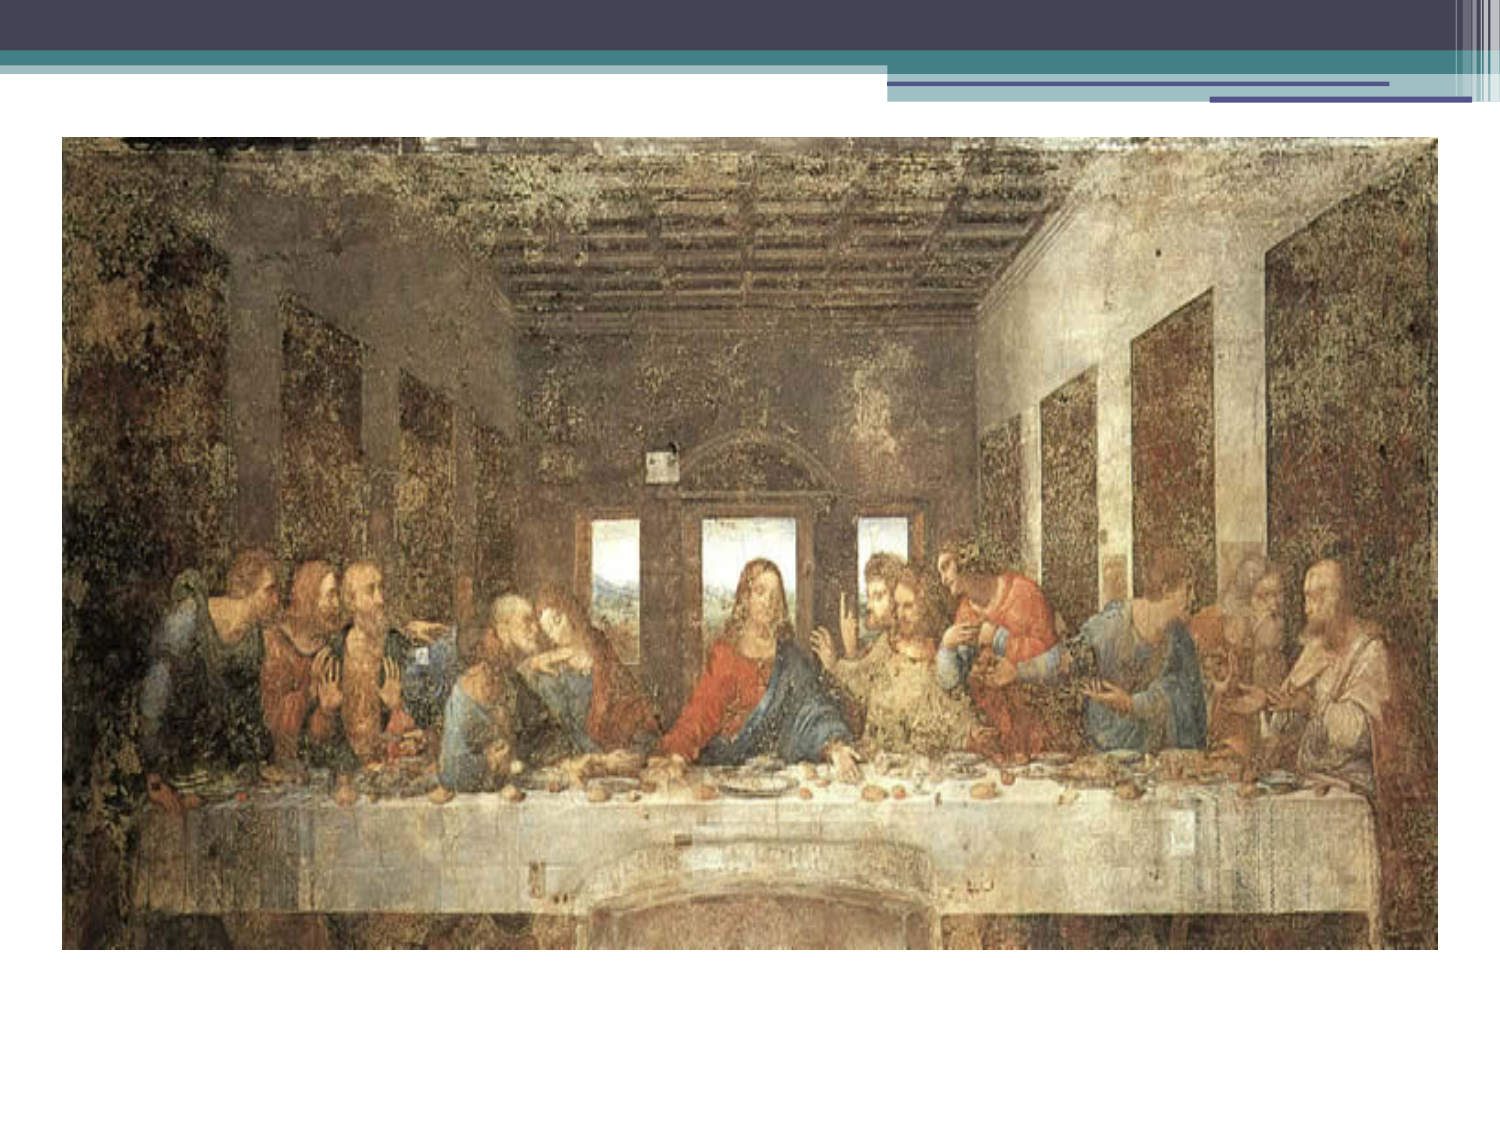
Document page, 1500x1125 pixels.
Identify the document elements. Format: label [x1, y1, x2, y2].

picture [62, 137, 1438, 950]
